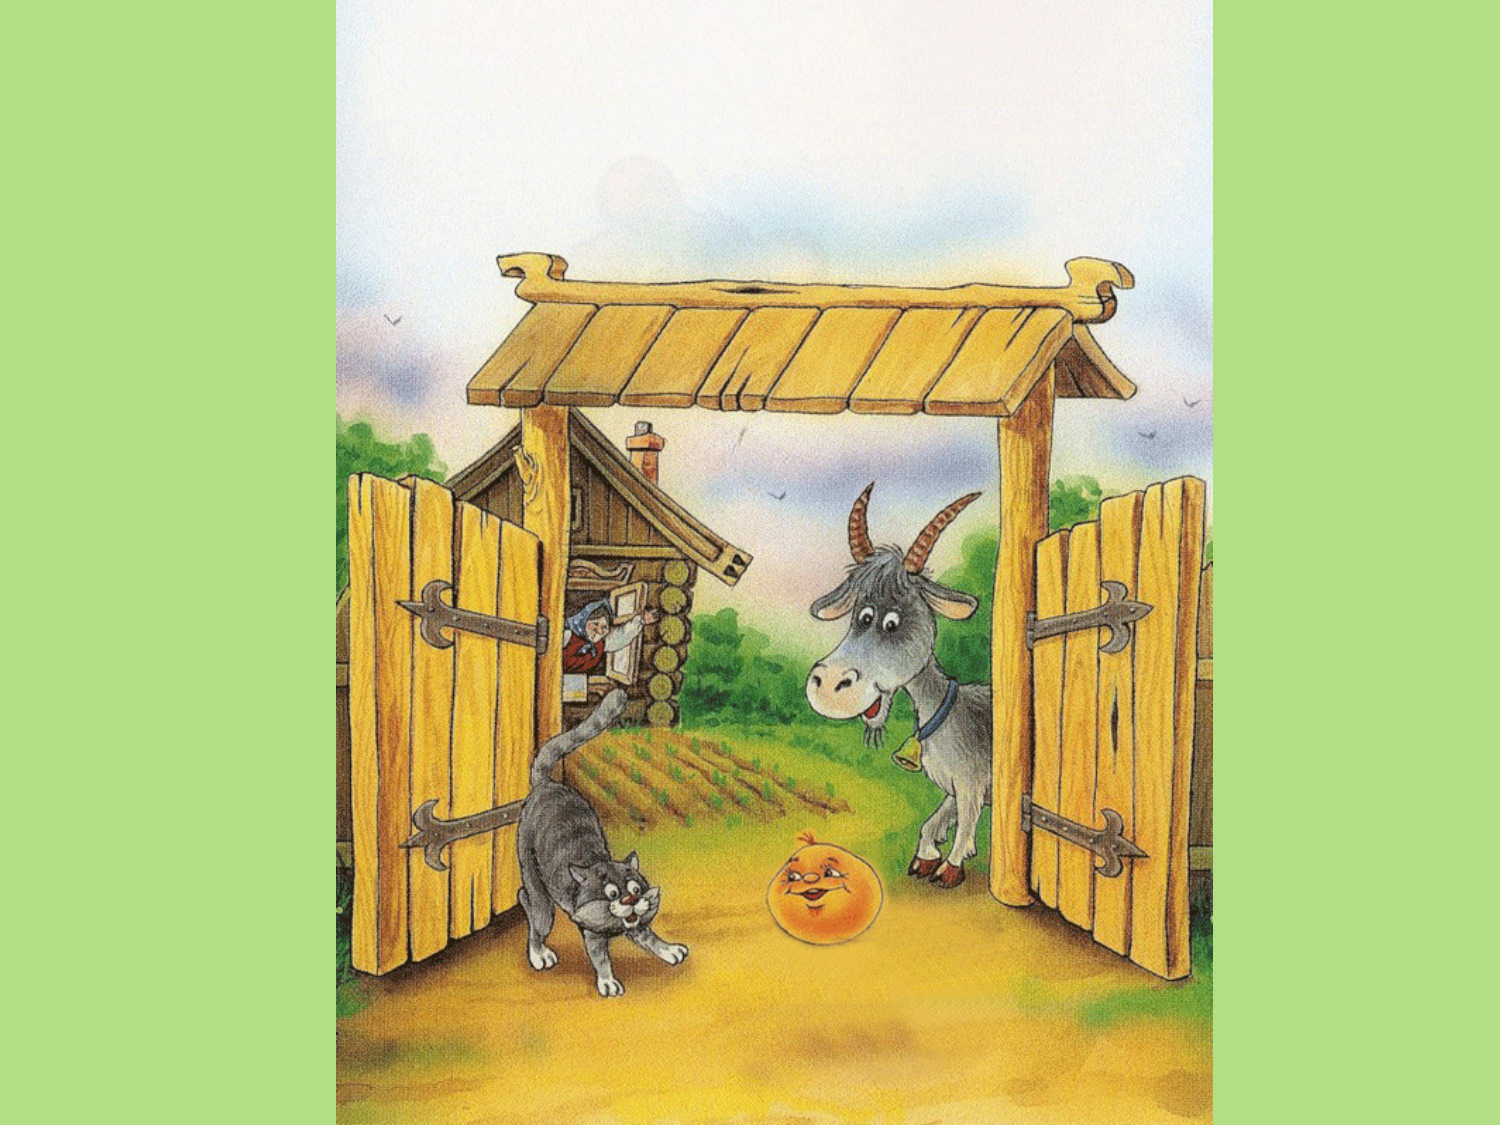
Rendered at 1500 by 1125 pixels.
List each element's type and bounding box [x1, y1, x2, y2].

picture [336, 0, 1213, 1125]
